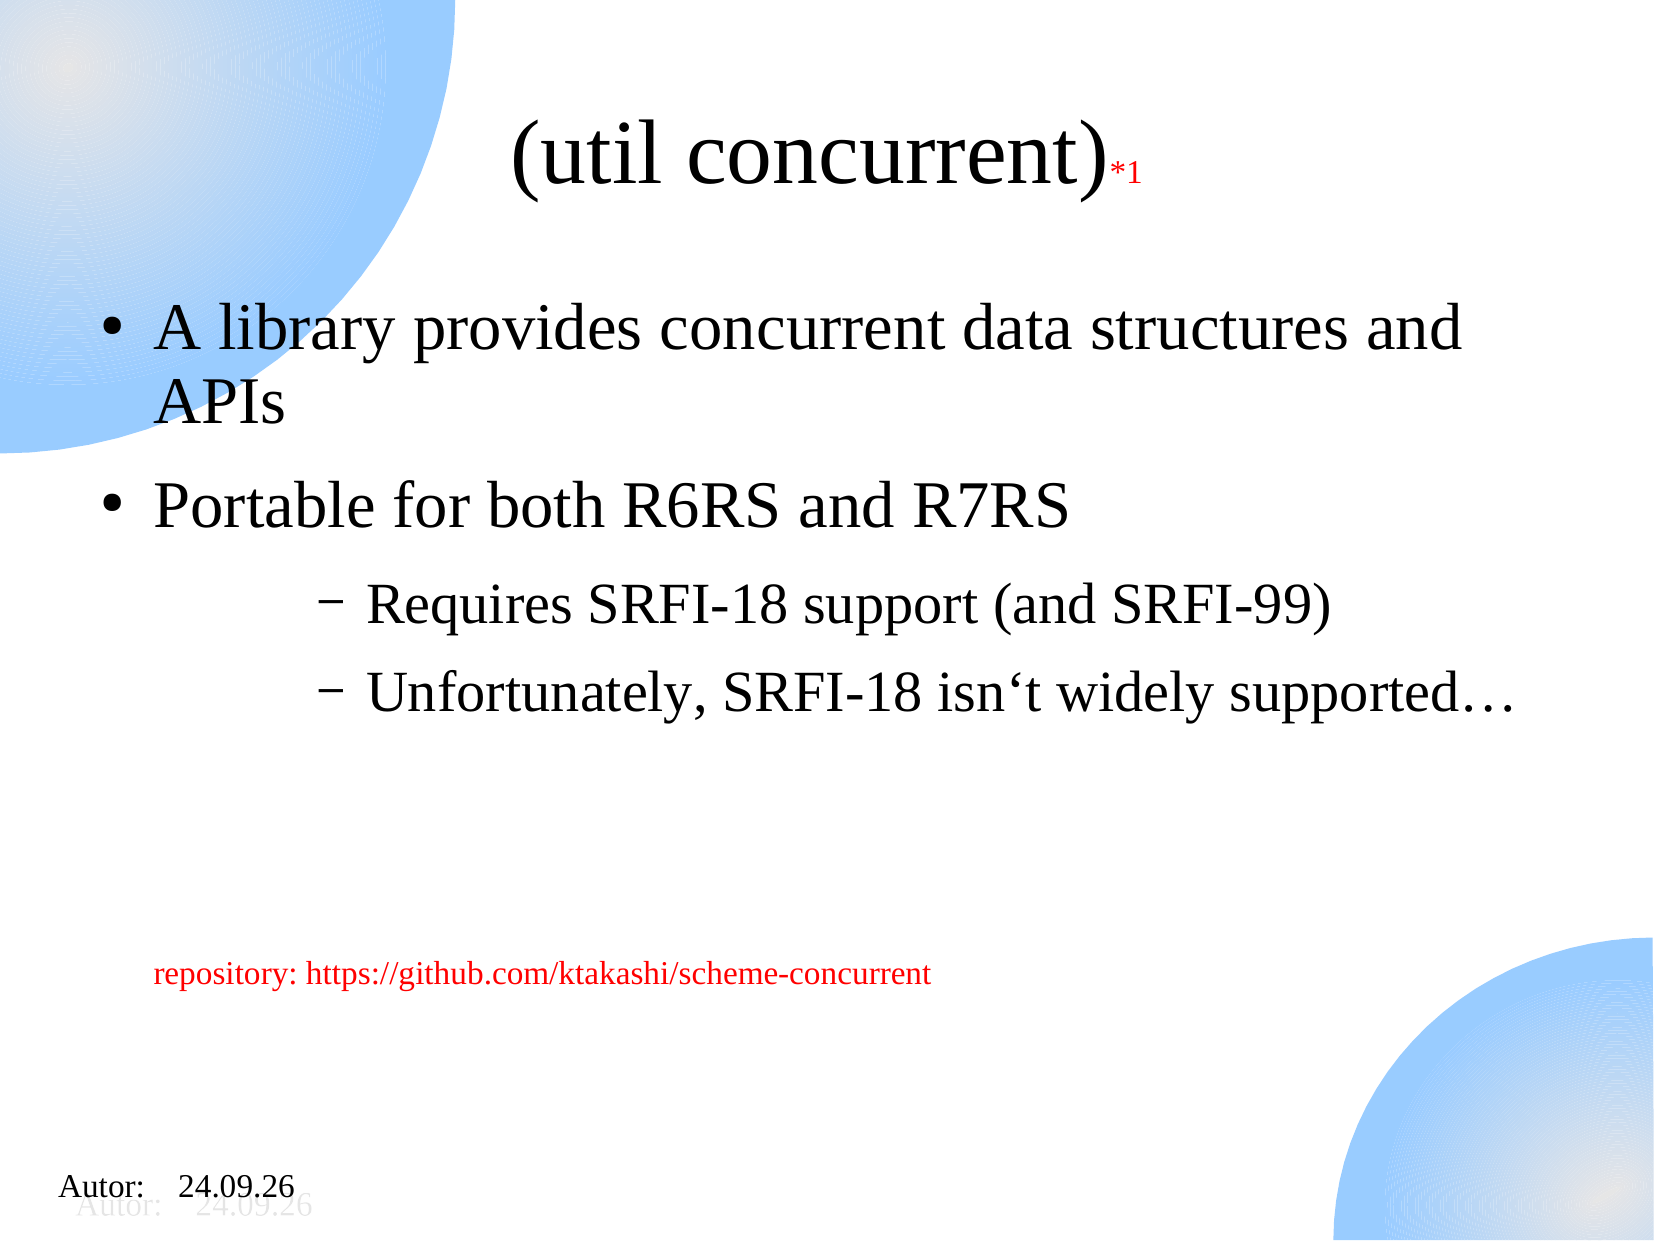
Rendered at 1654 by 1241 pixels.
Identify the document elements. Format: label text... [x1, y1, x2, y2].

list A library provides concurrent data structures and APIs Portable for both R6RS and R7RS Requires SRFI-18 support (and SRFI-99) Unfortunately, SRFI-18 isn‘t widely supported… repository: https://github.com/ktakashi/scheme-concurrent [82, 290, 1571, 1010]
title (util concurrent)*1 [82, 49, 1571, 257]
